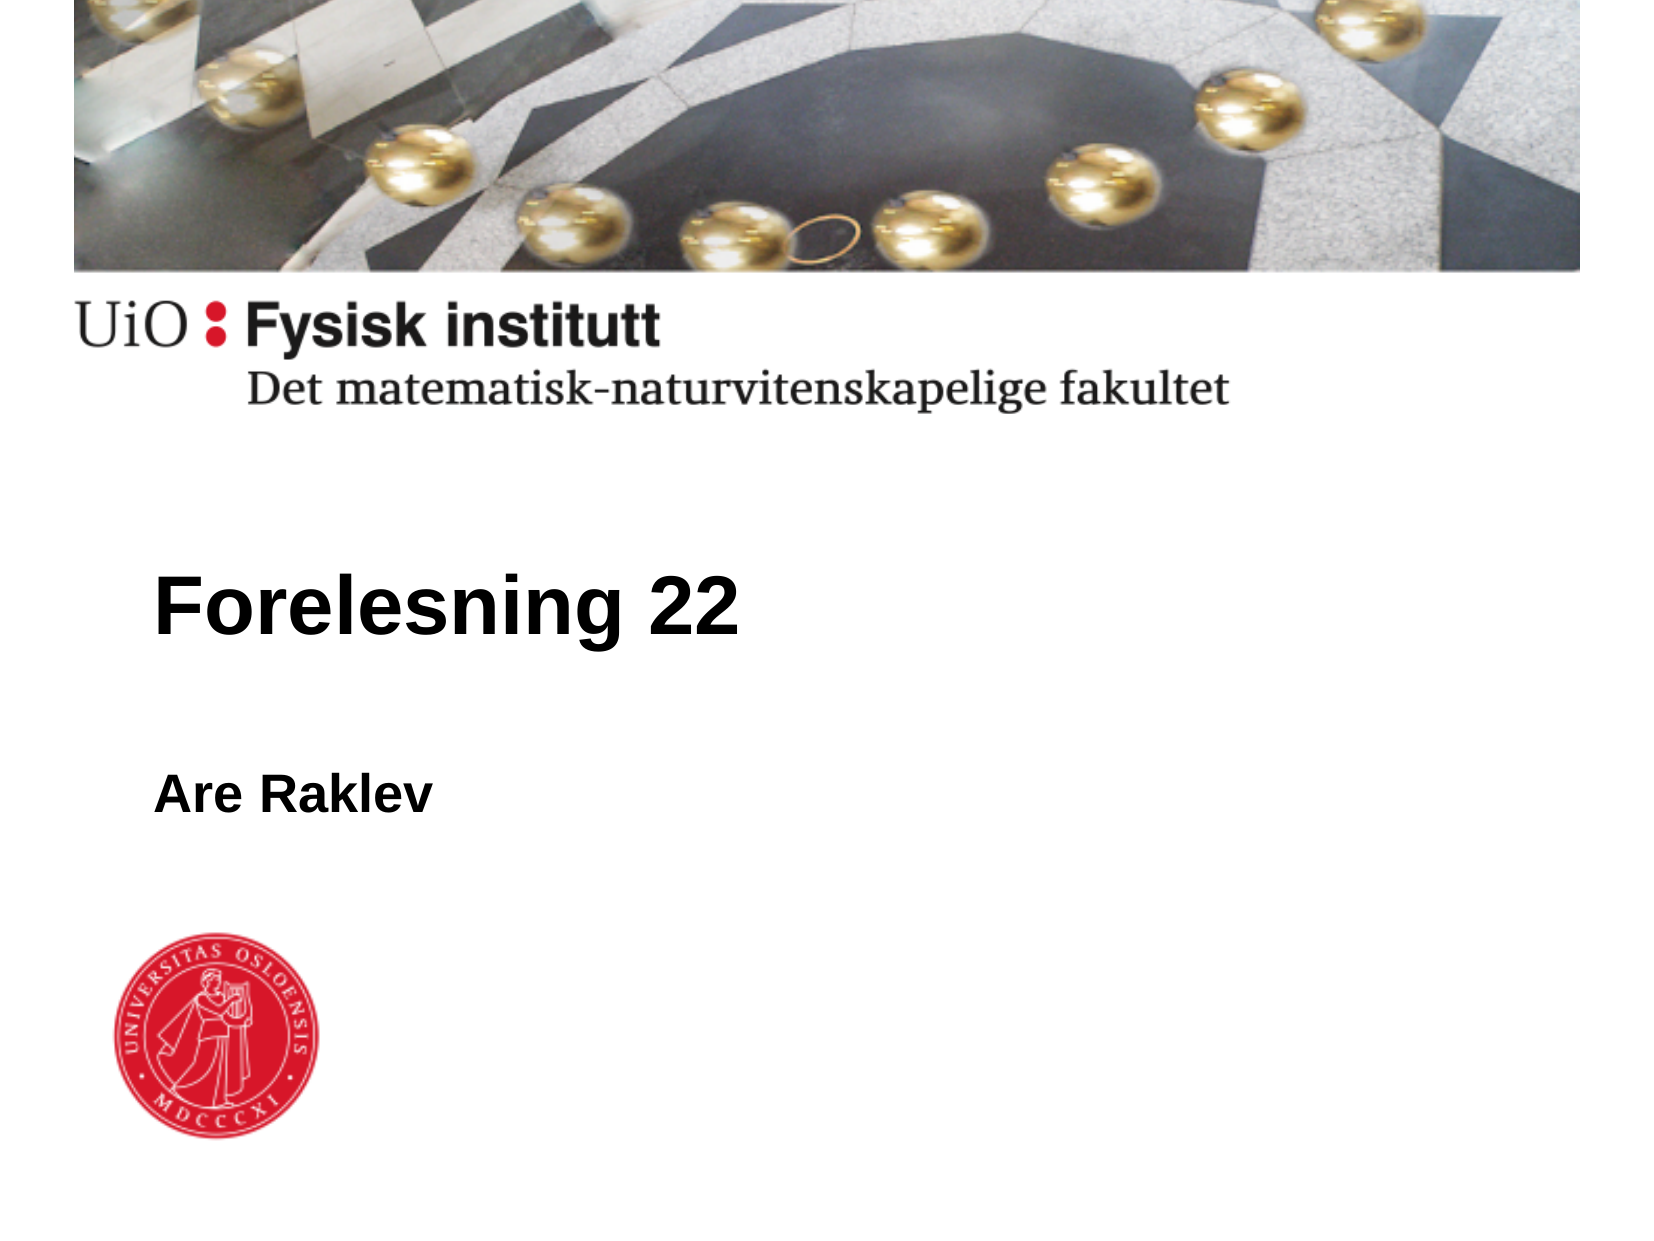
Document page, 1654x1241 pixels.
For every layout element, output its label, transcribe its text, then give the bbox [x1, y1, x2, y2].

title Are Raklev [153, 725, 1500, 862]
picture [72, 292, 1238, 420]
picture [109, 927, 326, 1147]
subtitle Forelesning 22 [153, 545, 1418, 666]
picture [74, 0, 1580, 280]
